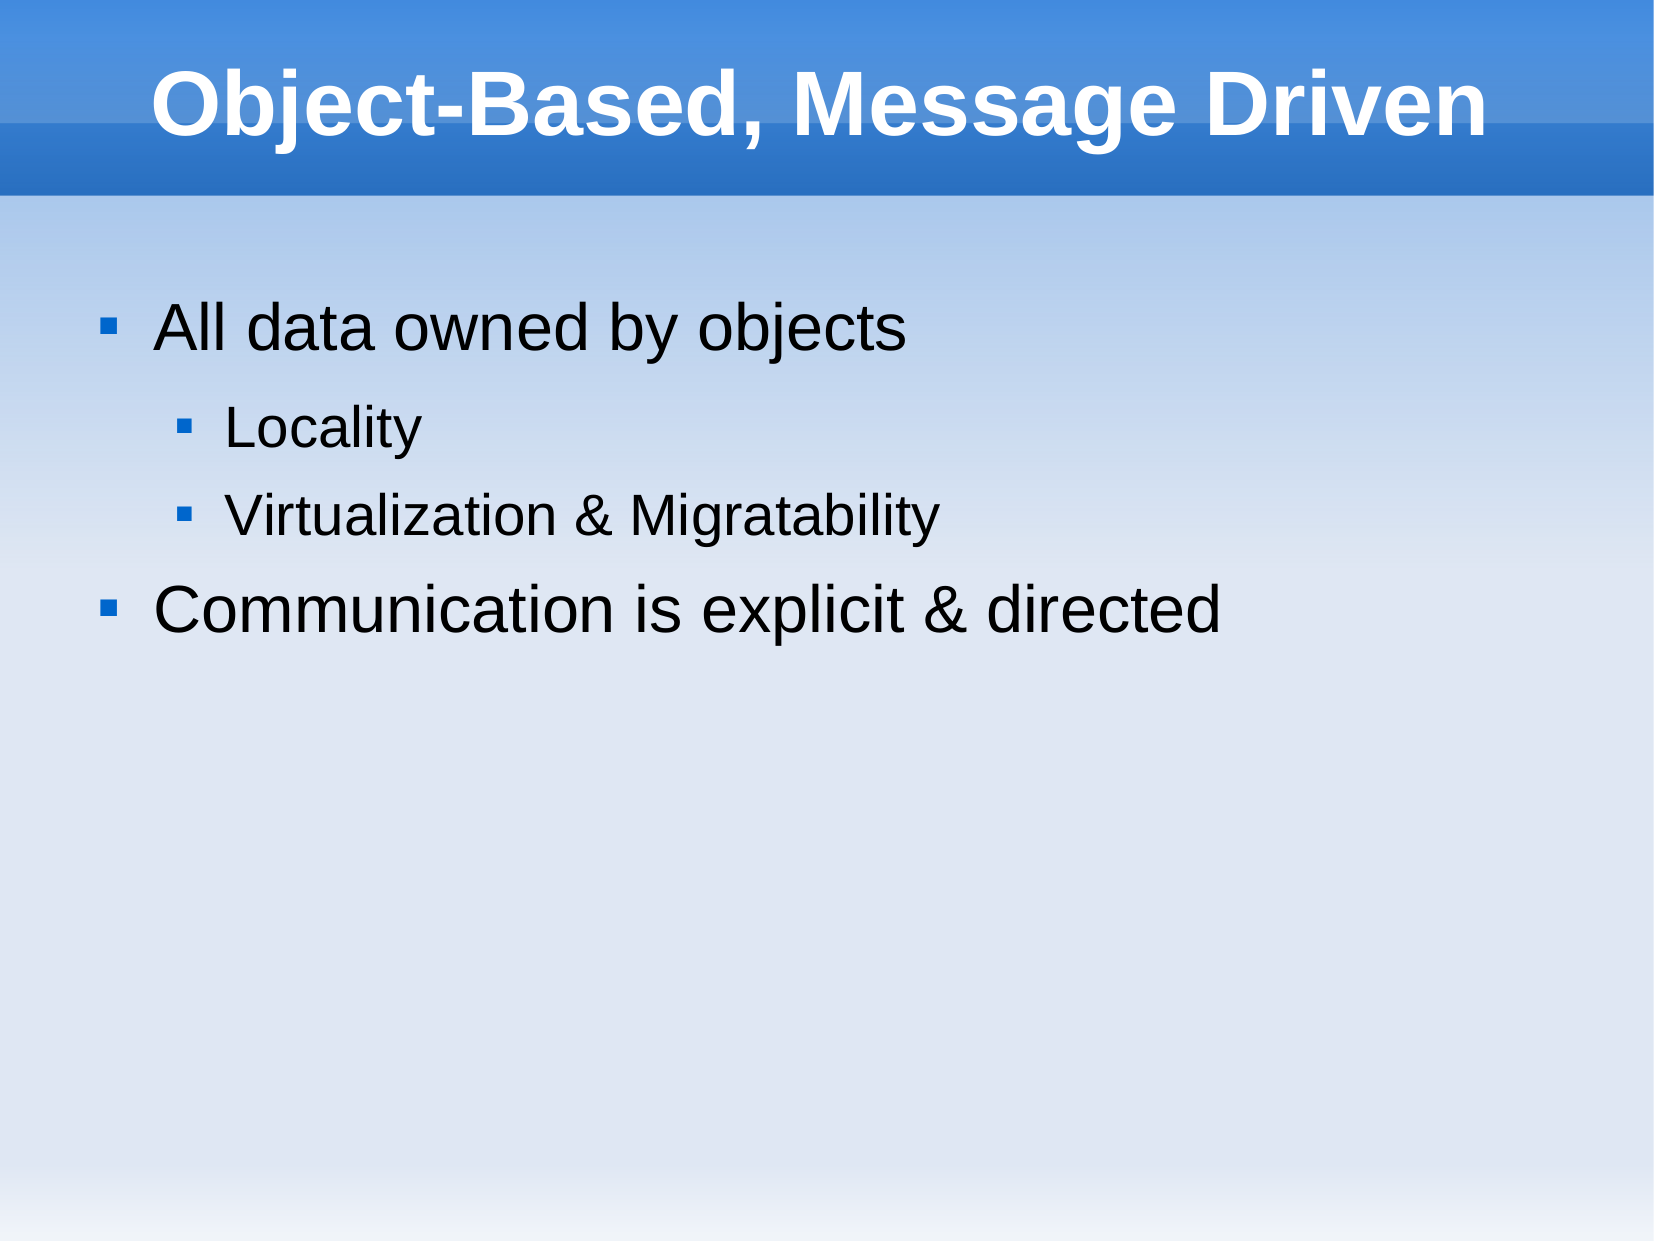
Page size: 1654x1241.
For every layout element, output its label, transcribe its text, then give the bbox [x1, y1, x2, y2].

list All data owned by objects Locality Virtualization & Migratability Communication is explicit & directed [82, 290, 1571, 1094]
picture [0, 0, 1654, 1241]
title Object-Based, Message Driven [76, 7, 1565, 200]
